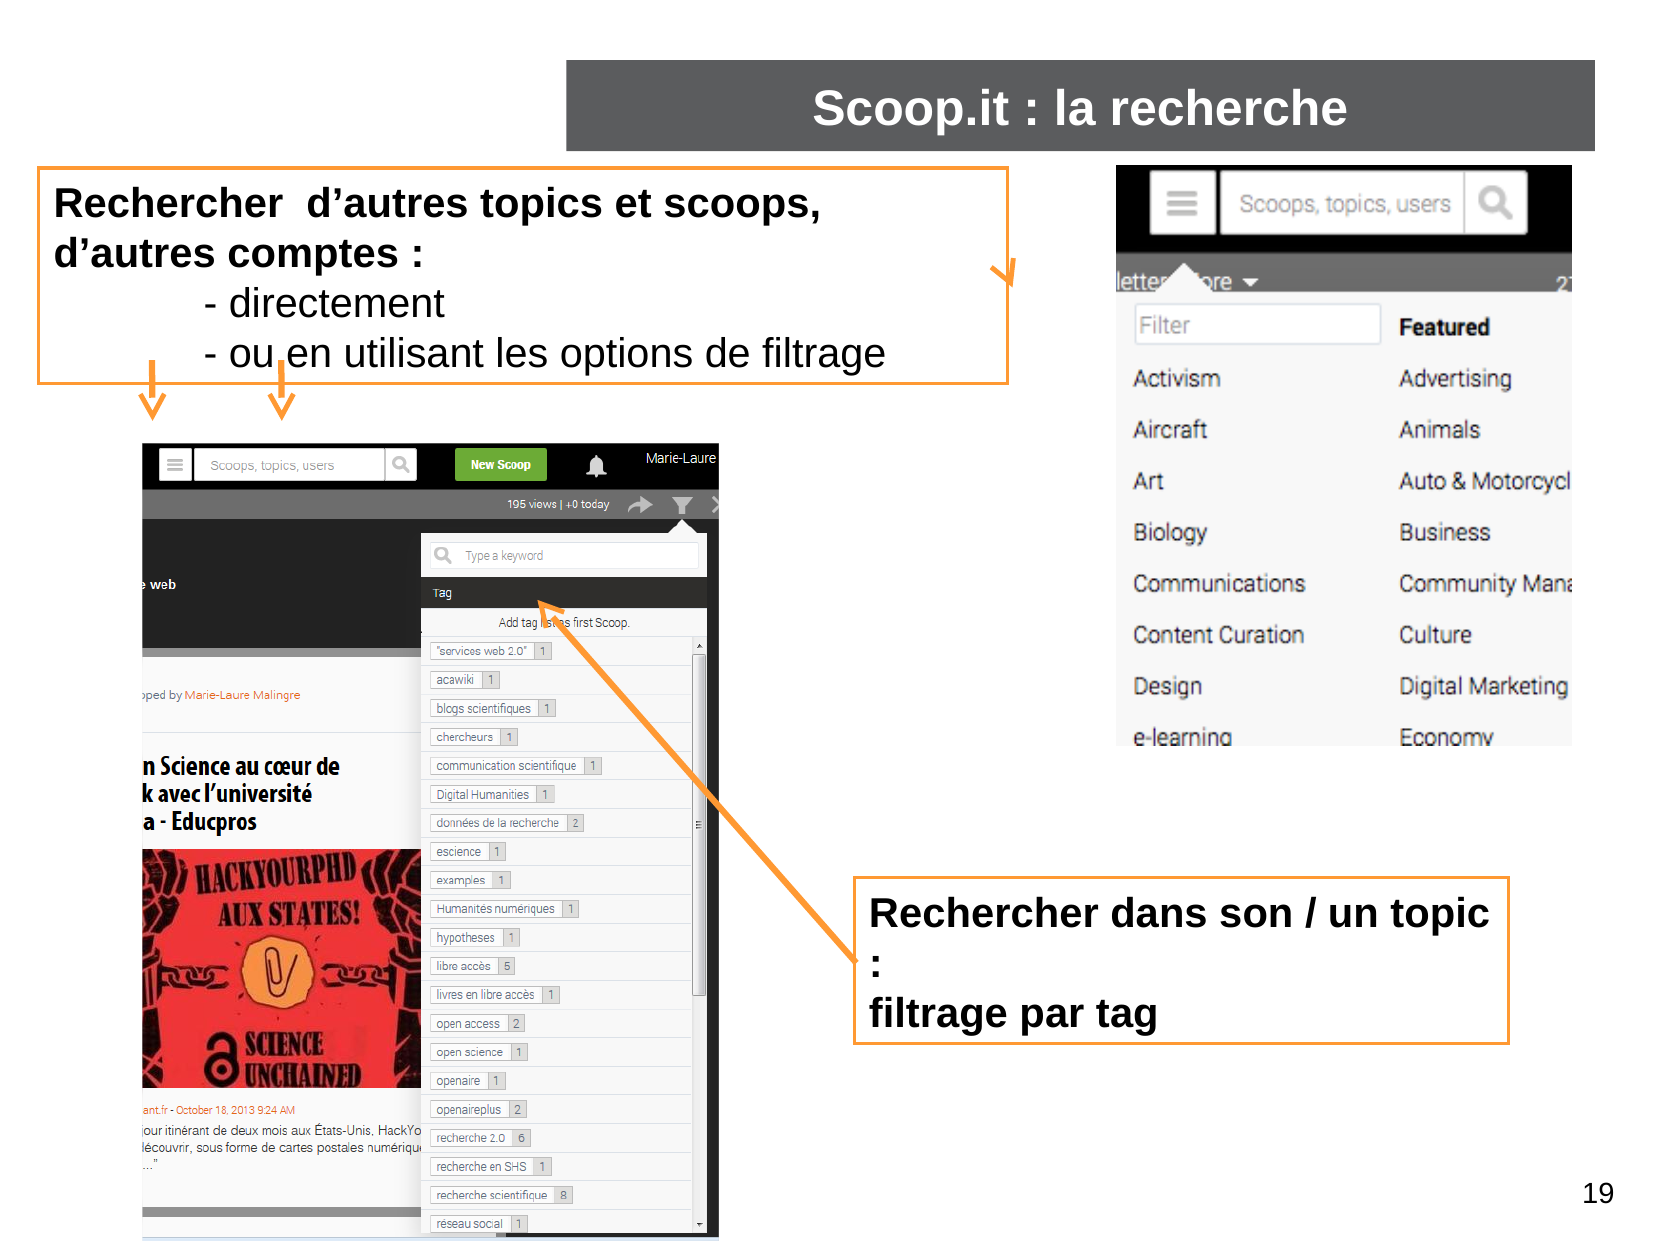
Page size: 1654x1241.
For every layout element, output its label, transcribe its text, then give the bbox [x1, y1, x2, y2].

text_box <numéro> [1243, 1166, 1630, 1241]
text_box Rechercher d’autres topics et scoops, d’autres comptes : - directement - ou en utilisant les options de filtrage [38, 167, 1008, 384]
text_box Scoop.it : la recherche [566, 60, 1595, 152]
text_box Rechercher dans son / un topic : filtrage par tag [854, 877, 1509, 1044]
picture [1116, 165, 1572, 746]
picture [142, 443, 719, 1241]
